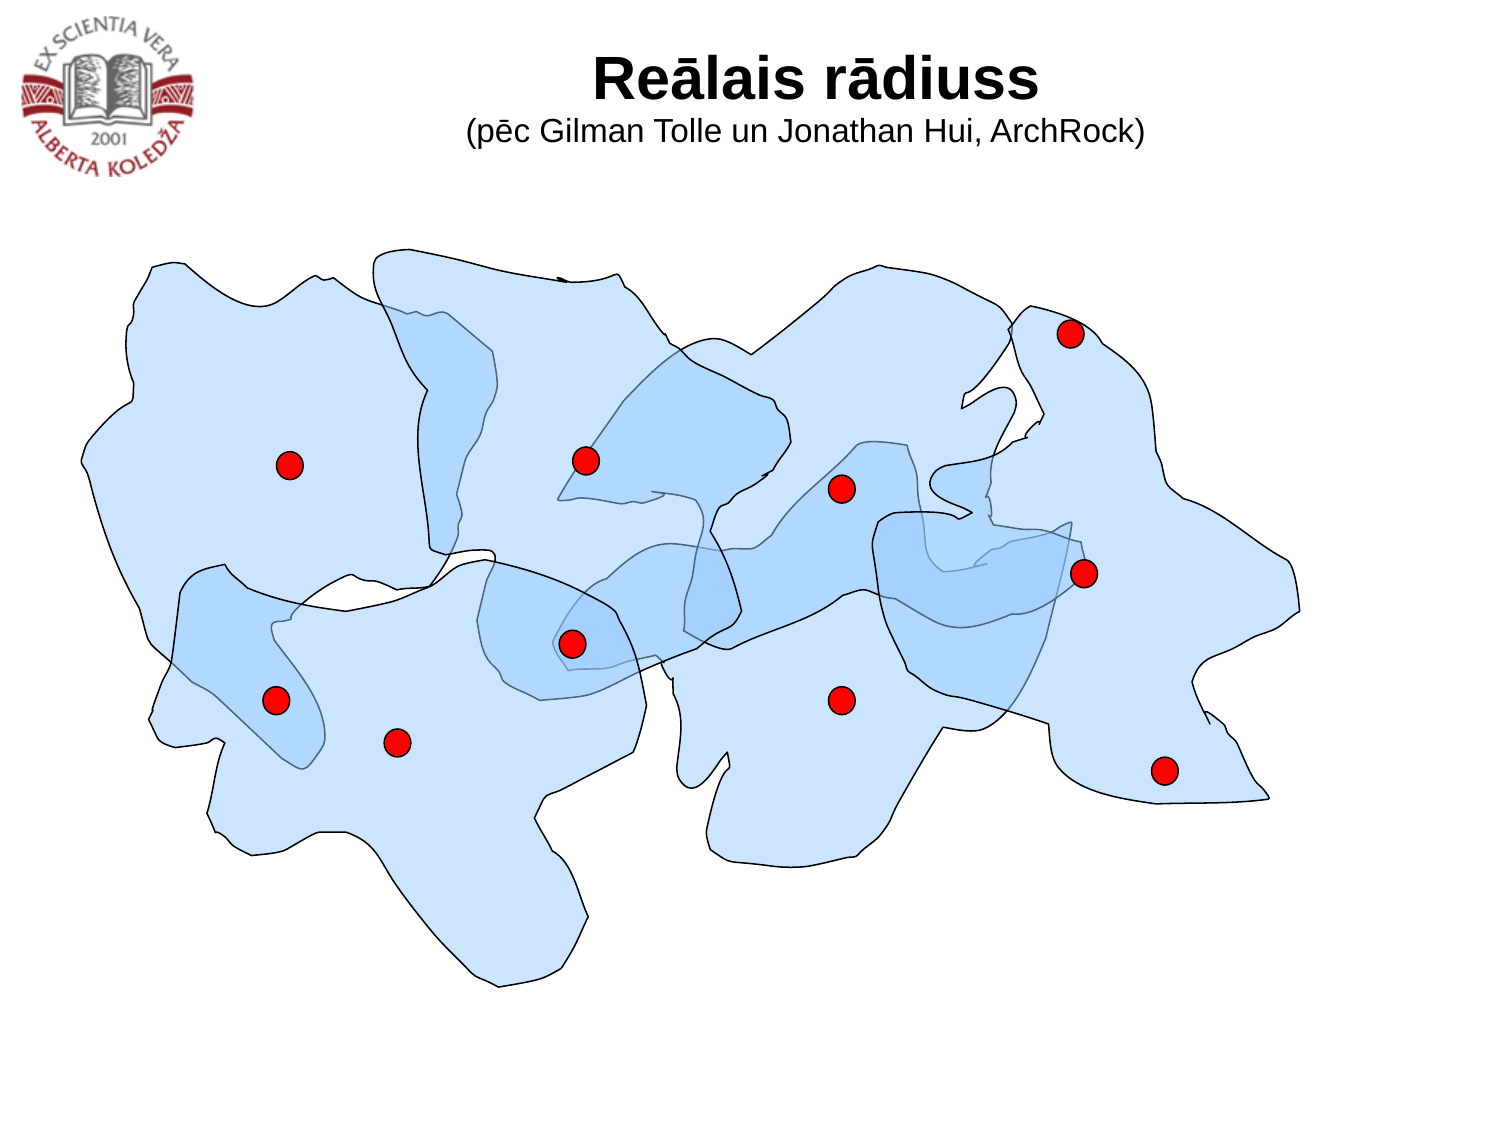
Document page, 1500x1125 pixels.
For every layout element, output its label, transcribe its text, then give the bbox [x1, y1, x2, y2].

picture [21, 16, 194, 177]
title Reālais rādiuss (pēc Gilman Tolle un Jonathan Hui, ArchRock) [187, 44, 1425, 150]
text_box [81, 249, 1300, 988]
